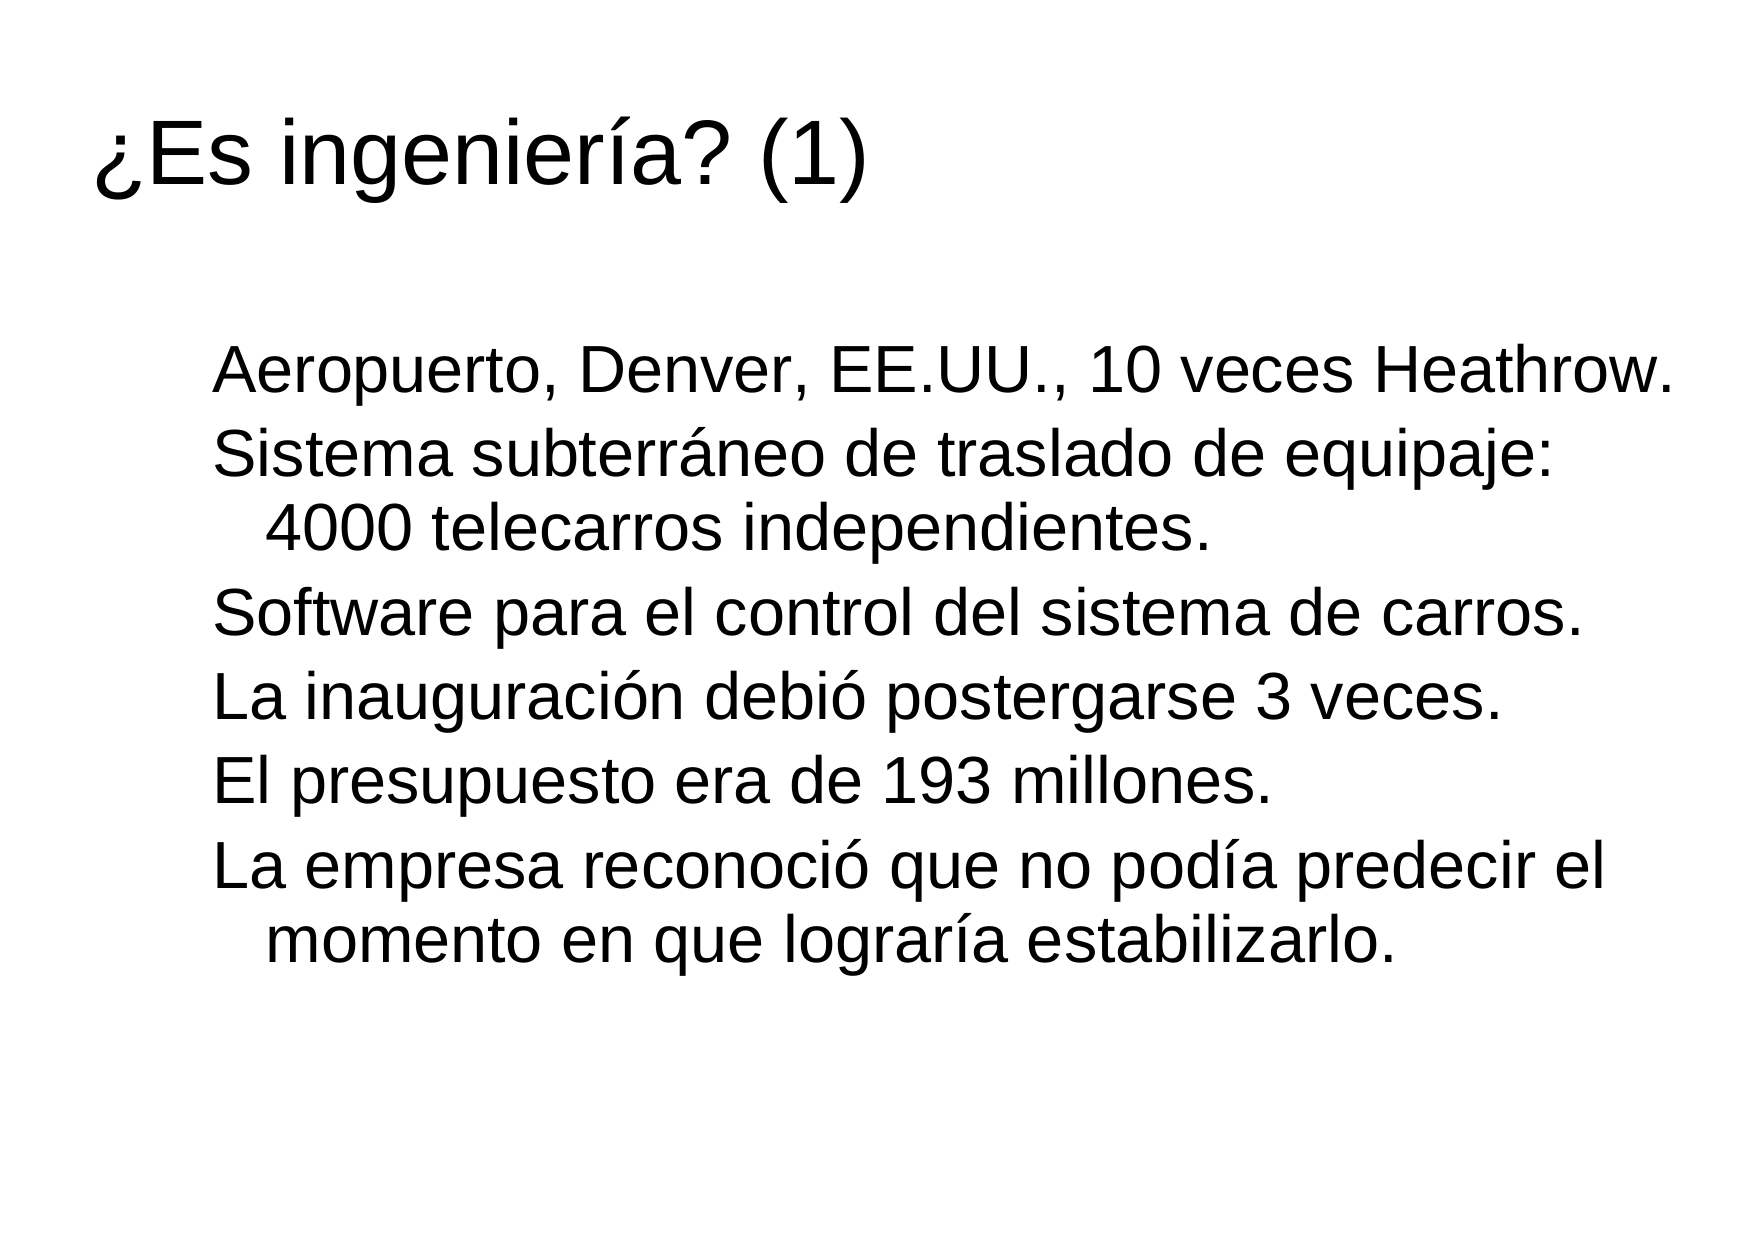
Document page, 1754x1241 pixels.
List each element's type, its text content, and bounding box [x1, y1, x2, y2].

title ¿Es ingeniería? (1) [87, 49, 1667, 257]
list Aeropuerto, Denver, EE.UU., 10 veces Heathrow. Sistema subterráneo de traslado de equipaje: 4000 telecarros independientes. Software para el control del sistema de carros. La inauguración debió postergarse 3 veces. El presupuesto era de 193 millones. La empresa reconoció que no podía predecir el momento en que lograría estabilizarlo. [191, 324, 1690, 1122]
